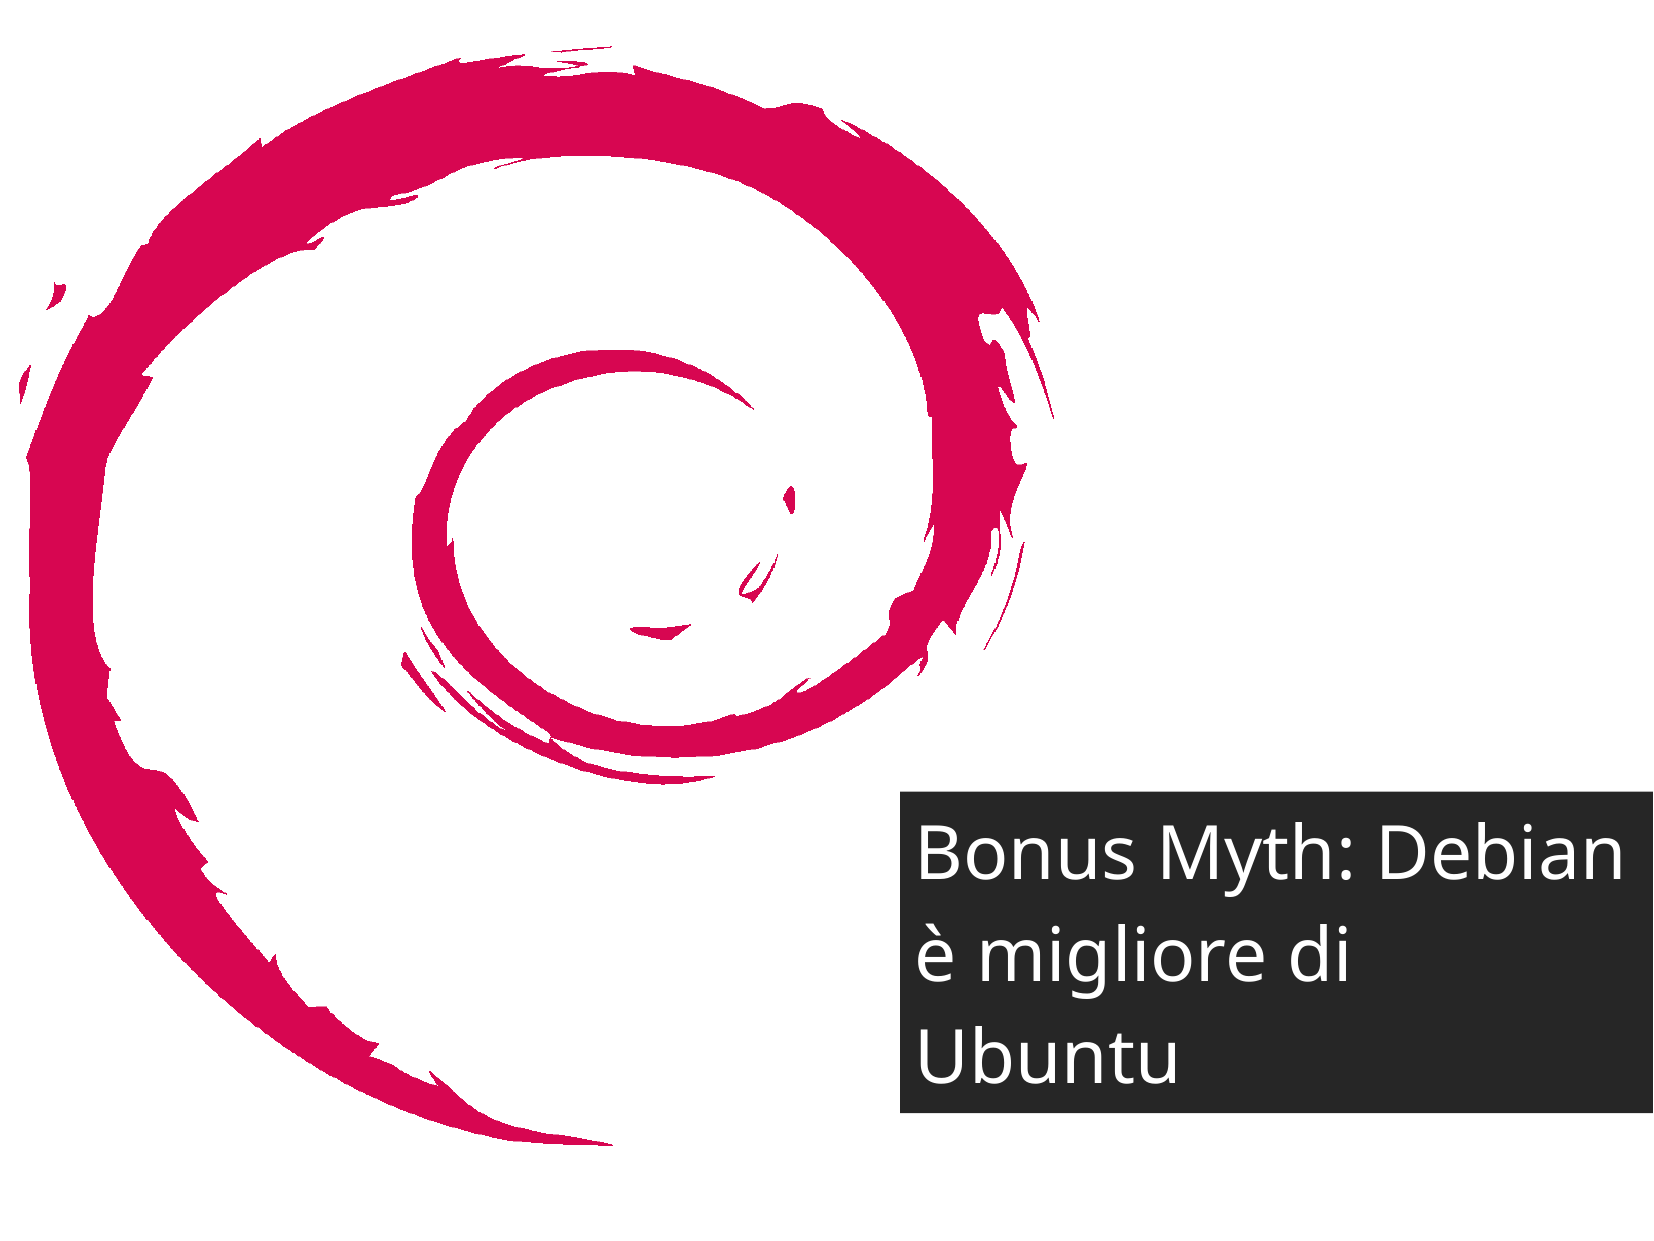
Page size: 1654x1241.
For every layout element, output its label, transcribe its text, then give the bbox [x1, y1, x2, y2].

text_box Bonus Myth: Debian è migliore di Ubuntu [900, 791, 1653, 796]
picture [0, 37, 1069, 1163]
